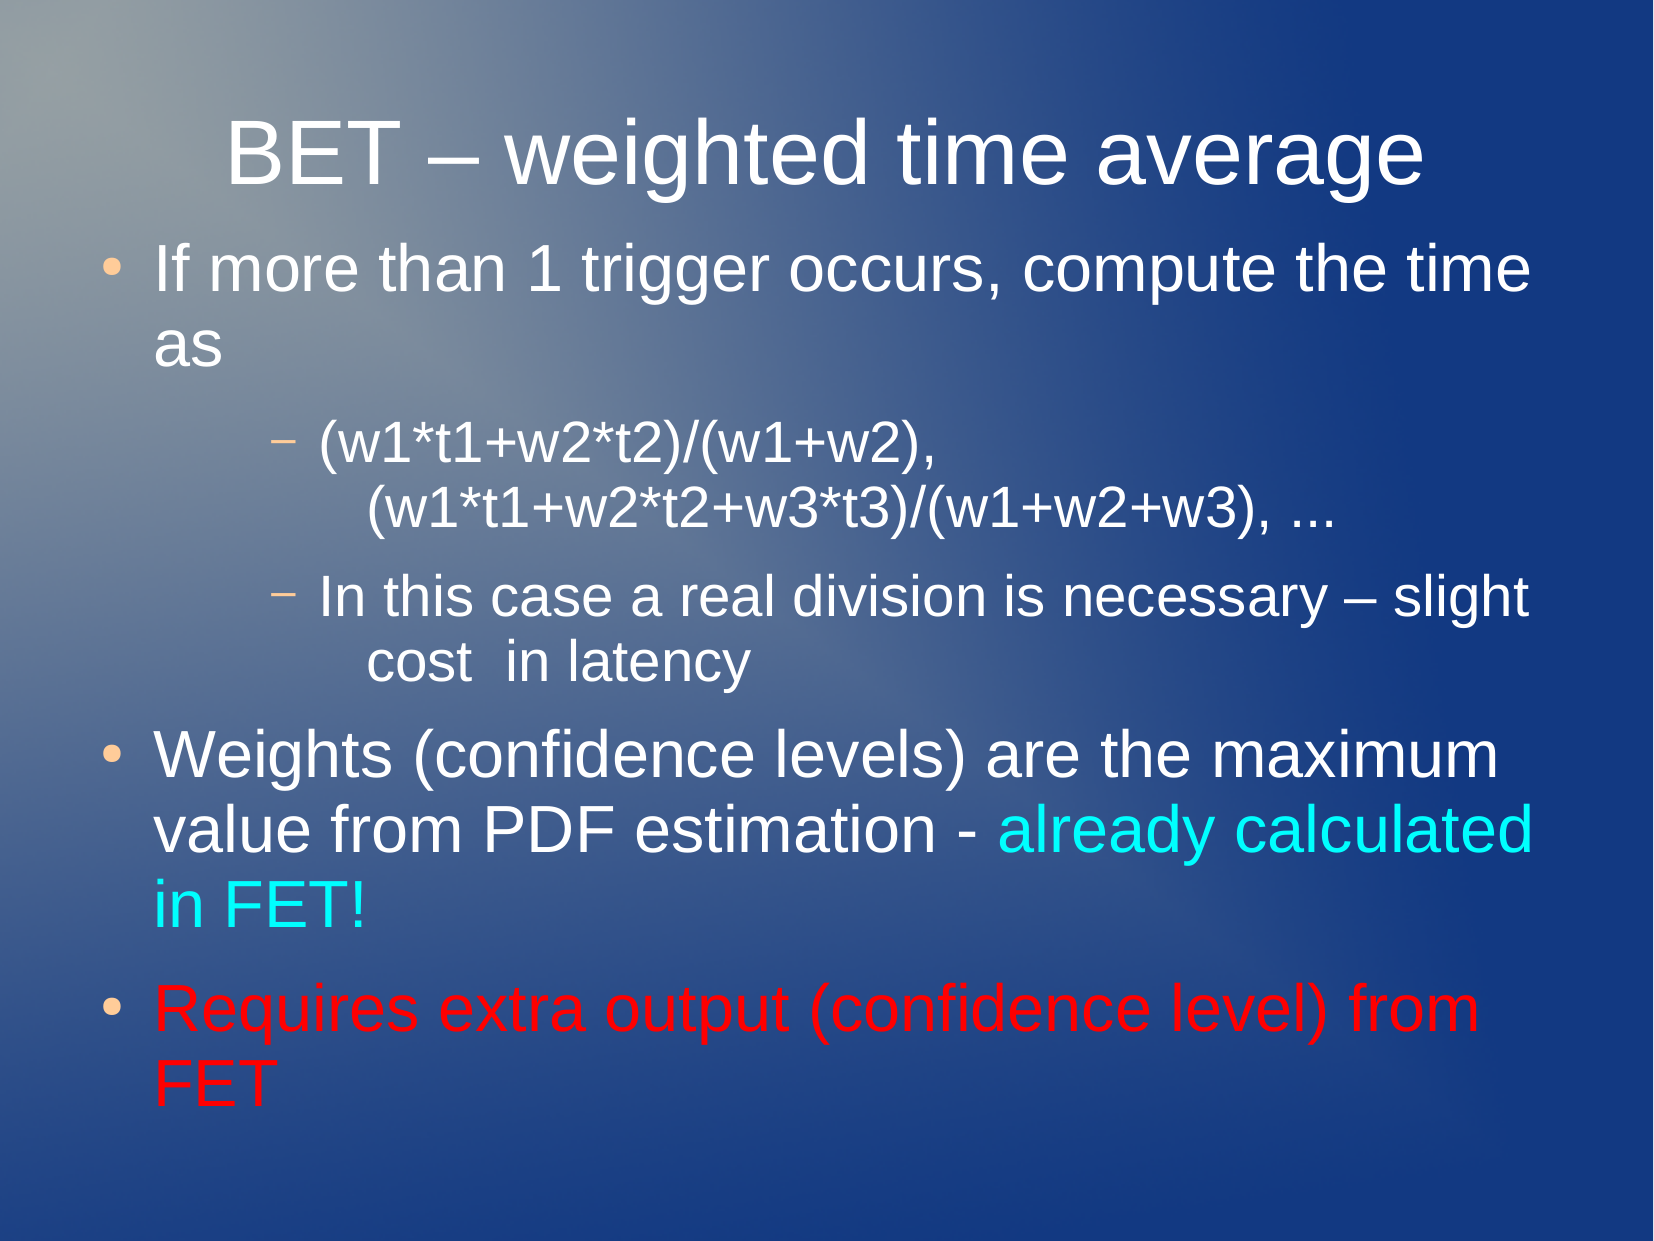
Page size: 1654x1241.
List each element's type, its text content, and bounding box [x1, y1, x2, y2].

picture [0, 0, 1654, 1241]
title BET – weighted time average [82, 49, 1571, 231]
list If more than 1 trigger occurs, compute the time as (w1*t1+w2*t2)/(w1+w2), (w1*t1+w2*t2+w3*t3)/(w1+w2+w3), ... In this case a real division is necessary – slight cost in latency Weights (confidence levels) are the maximum value from PDF estimation - already calculated in FET! Requires extra output (confidence level) from FET [82, 231, 1571, 1121]
